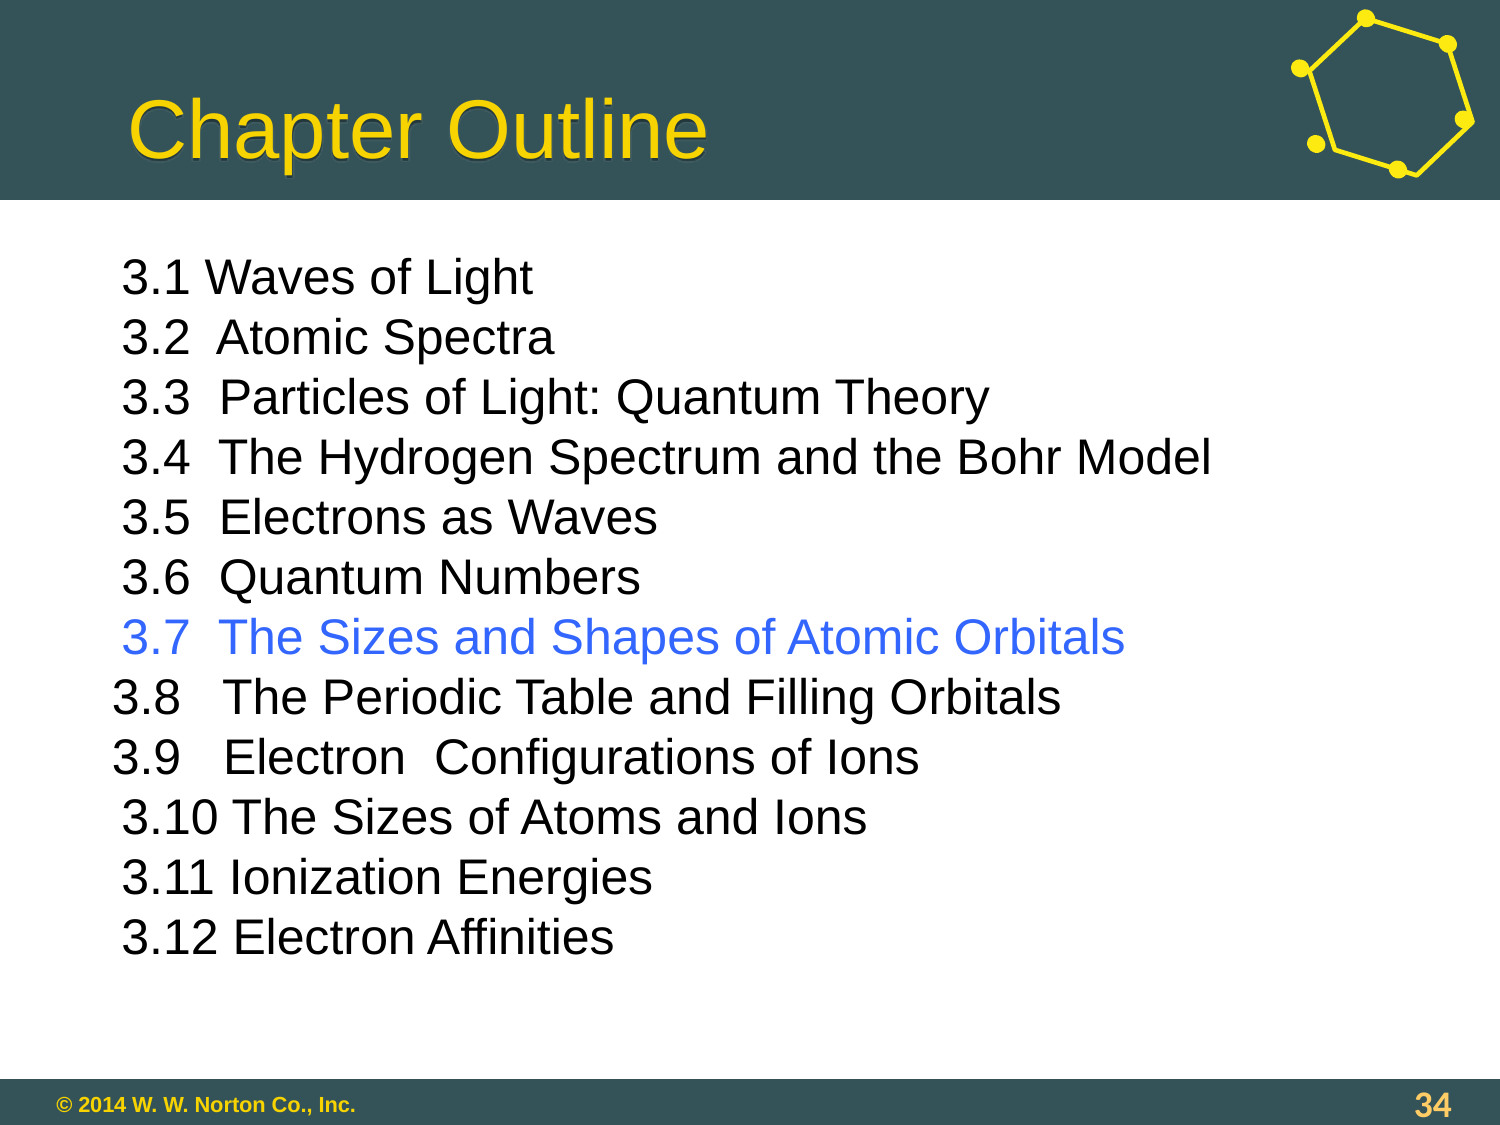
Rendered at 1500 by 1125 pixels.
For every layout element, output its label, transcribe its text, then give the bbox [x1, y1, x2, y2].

title Chapter Outline [112, 50, 1388, 200]
list 3.1 Waves of Light 3.2 Atomic Spectra 3.3 Particles of Light: Quantum Theory 3.4 The Hydrogen Spectrum and the Bohr Model 3.5 Electrons as Waves 3.6 Quantum Numbers 3.7 The Sizes and Shapes of Atomic Orbitals 3.8 The Periodic Table and Filling Orbitals 3.9 Electron Configurations of Ions 3.10 The Sizes of Atoms and Ions 3.11 Ionization Energies 3.12 Electron Affinities [96, 237, 1322, 988]
slide_number <number> [1398, 1076, 1468, 1125]
